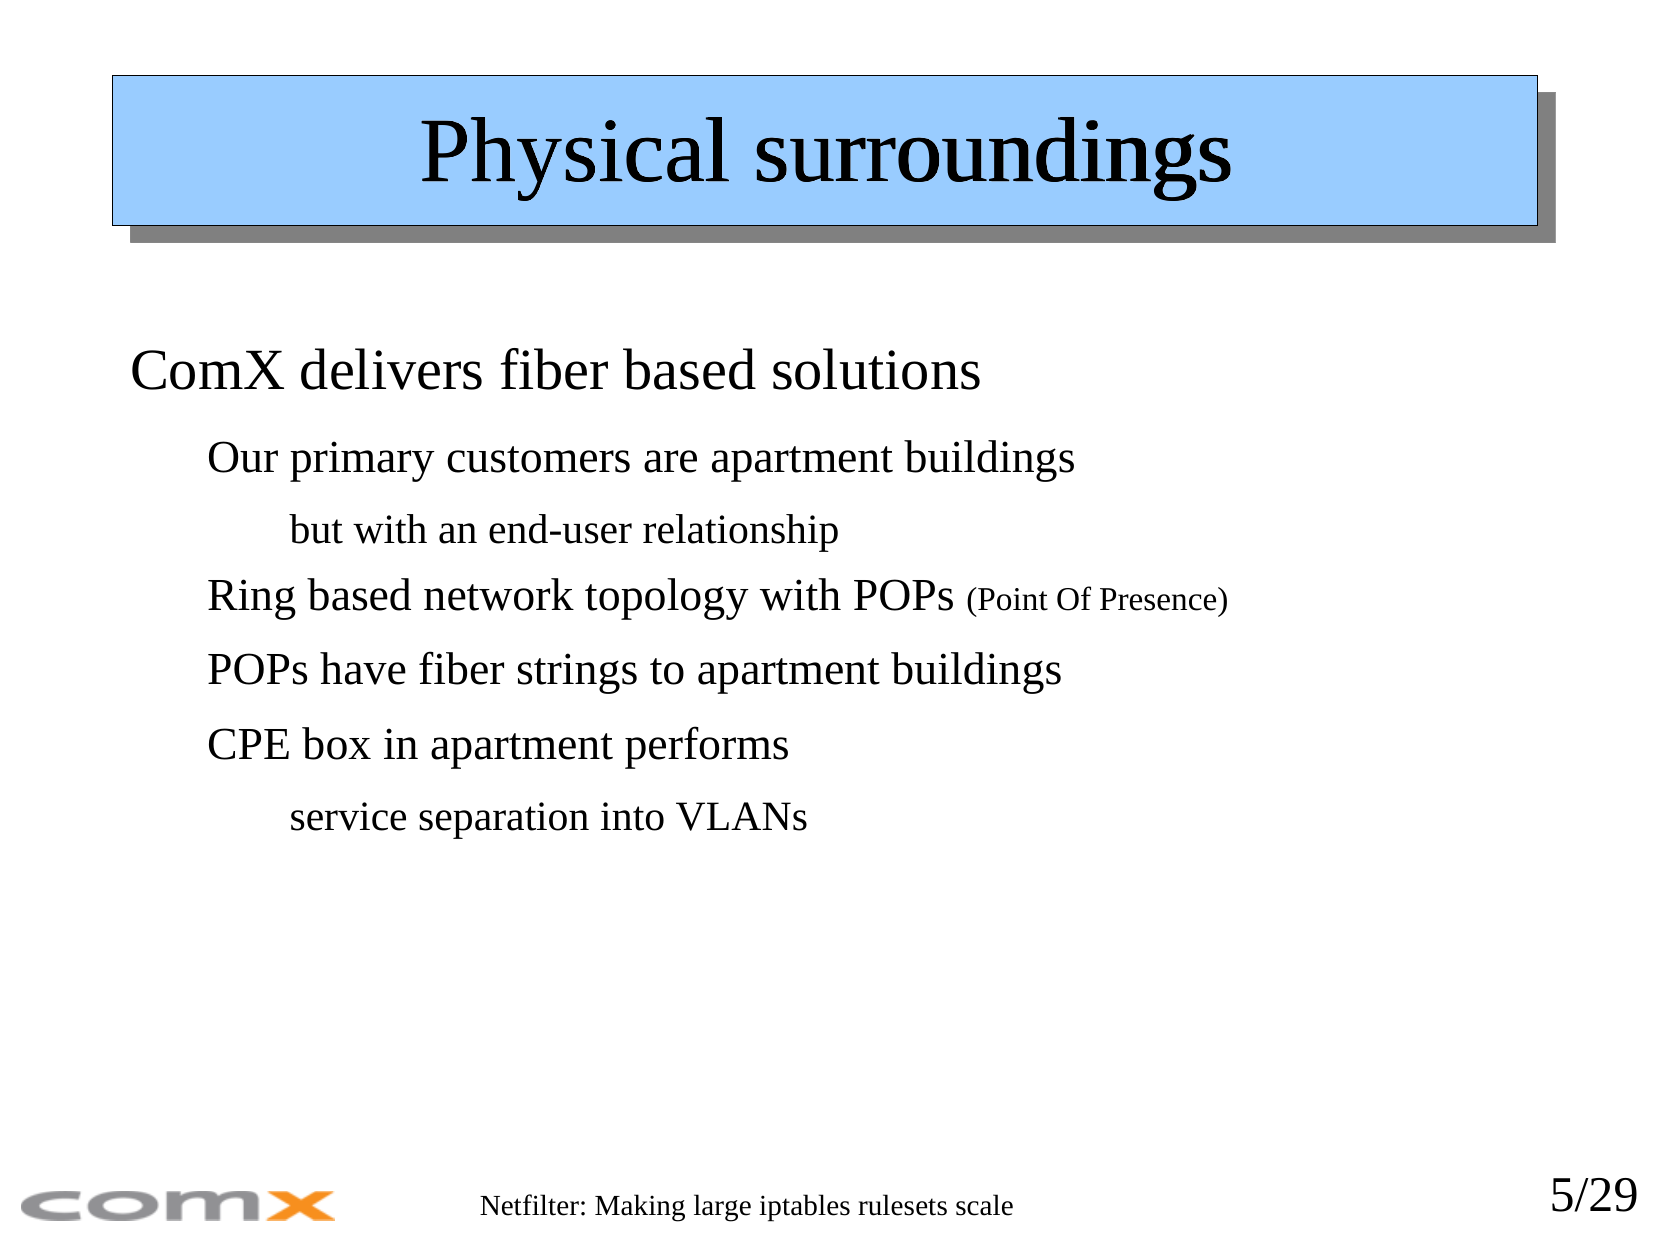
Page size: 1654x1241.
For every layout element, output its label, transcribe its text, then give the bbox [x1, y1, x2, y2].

picture [21, 1191, 335, 1221]
list ComX delivers fiber based solutions Our primary customers are apartment buildings but with an end-user relationship Ring based network topology with POPs (Point Of Presence) POPs have fiber strings to apartment buildings CPE box in apartment performs service separation into VLANs [112, 337, 1573, 1096]
title Physical surroundings [116, 90, 1538, 211]
